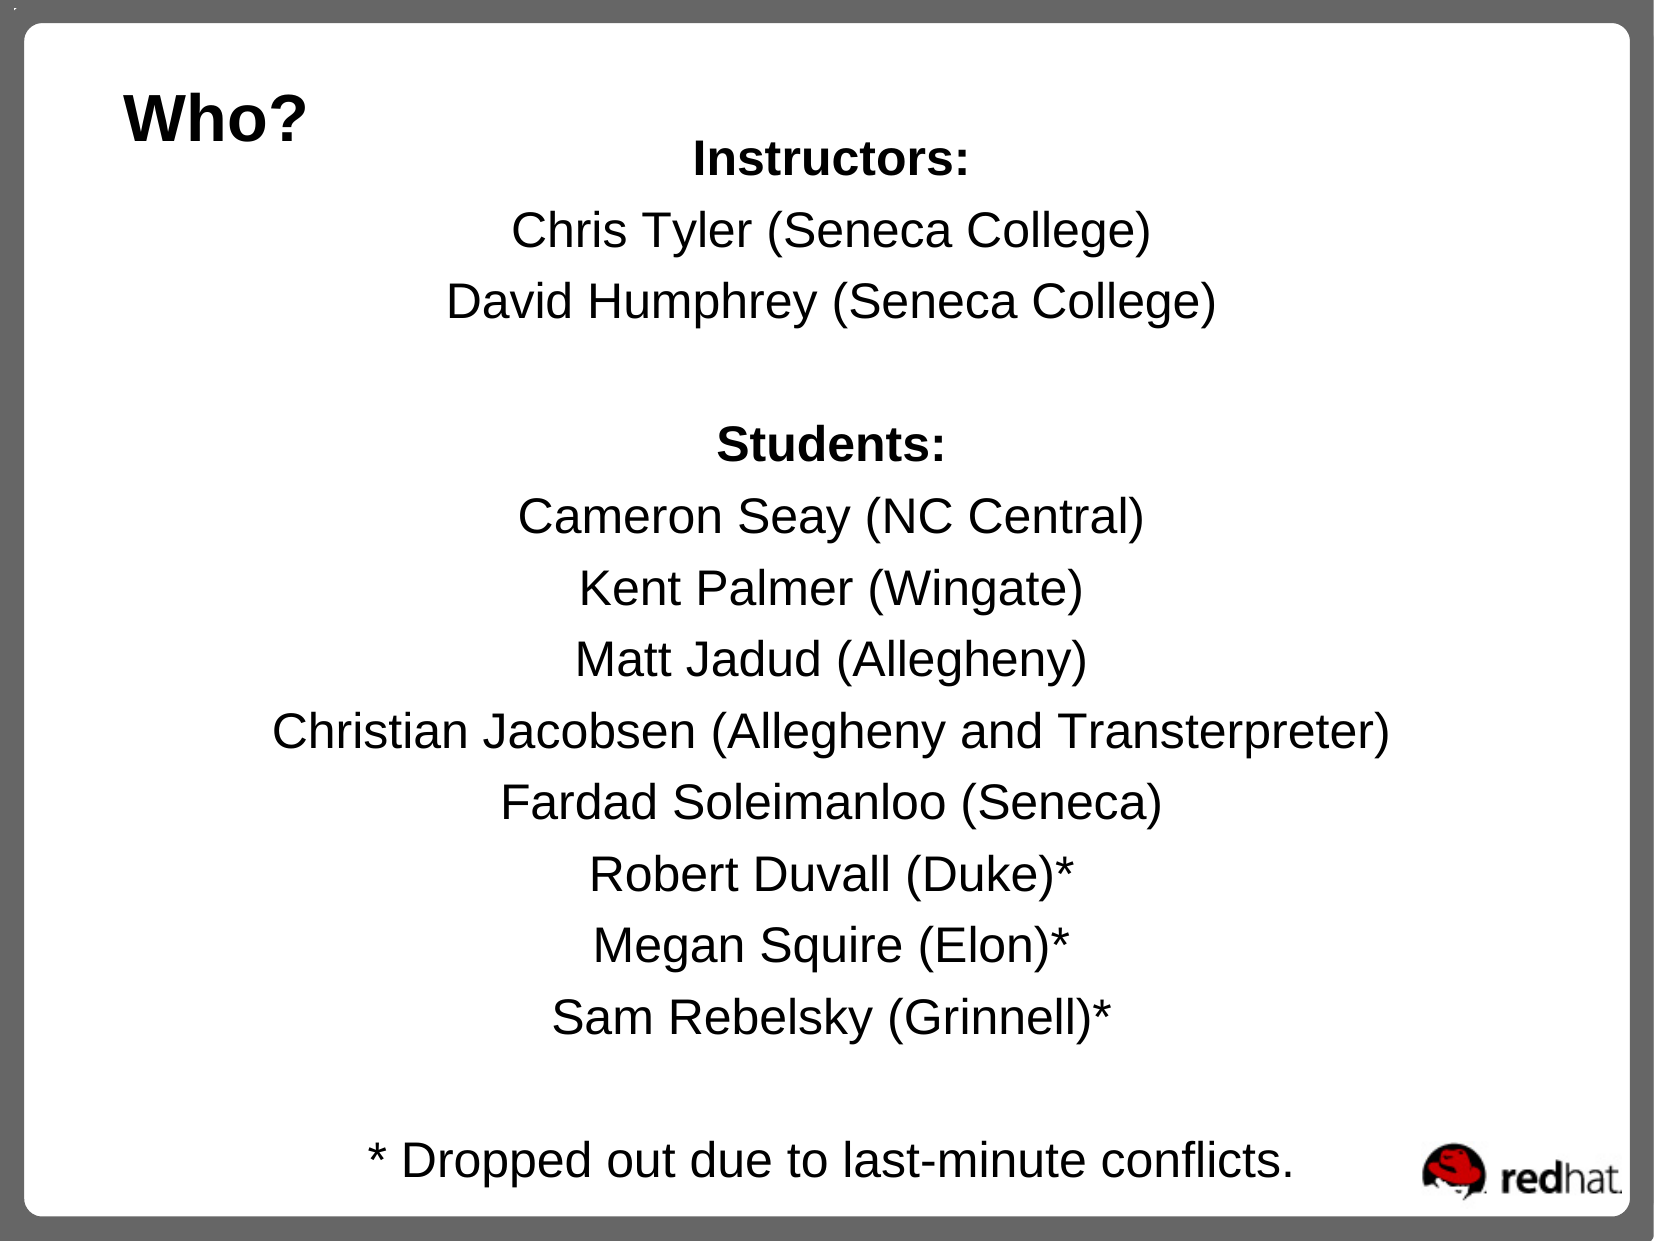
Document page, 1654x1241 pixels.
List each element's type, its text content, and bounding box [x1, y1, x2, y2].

subtitle Instructors: Chris Tyler (Seneca College) David Humphrey (Seneca College) Students: Cameron Seay (NC Central) Kent Palmer (Wingate) Matt Jadud (Allegheny) Christian Jacobsen (Allegheny and Transterpreter) Fardad Soleimanloo (Seneca) Robert Duvall (Duke)* Megan Squire (Elon)* Sam Rebelsky (Grinnell)* * Dropped out due to last-minute conflicts. [128, 130, 1535, 1189]
picture [1421, 1141, 1622, 1209]
title Who? [123, 63, 1530, 175]
